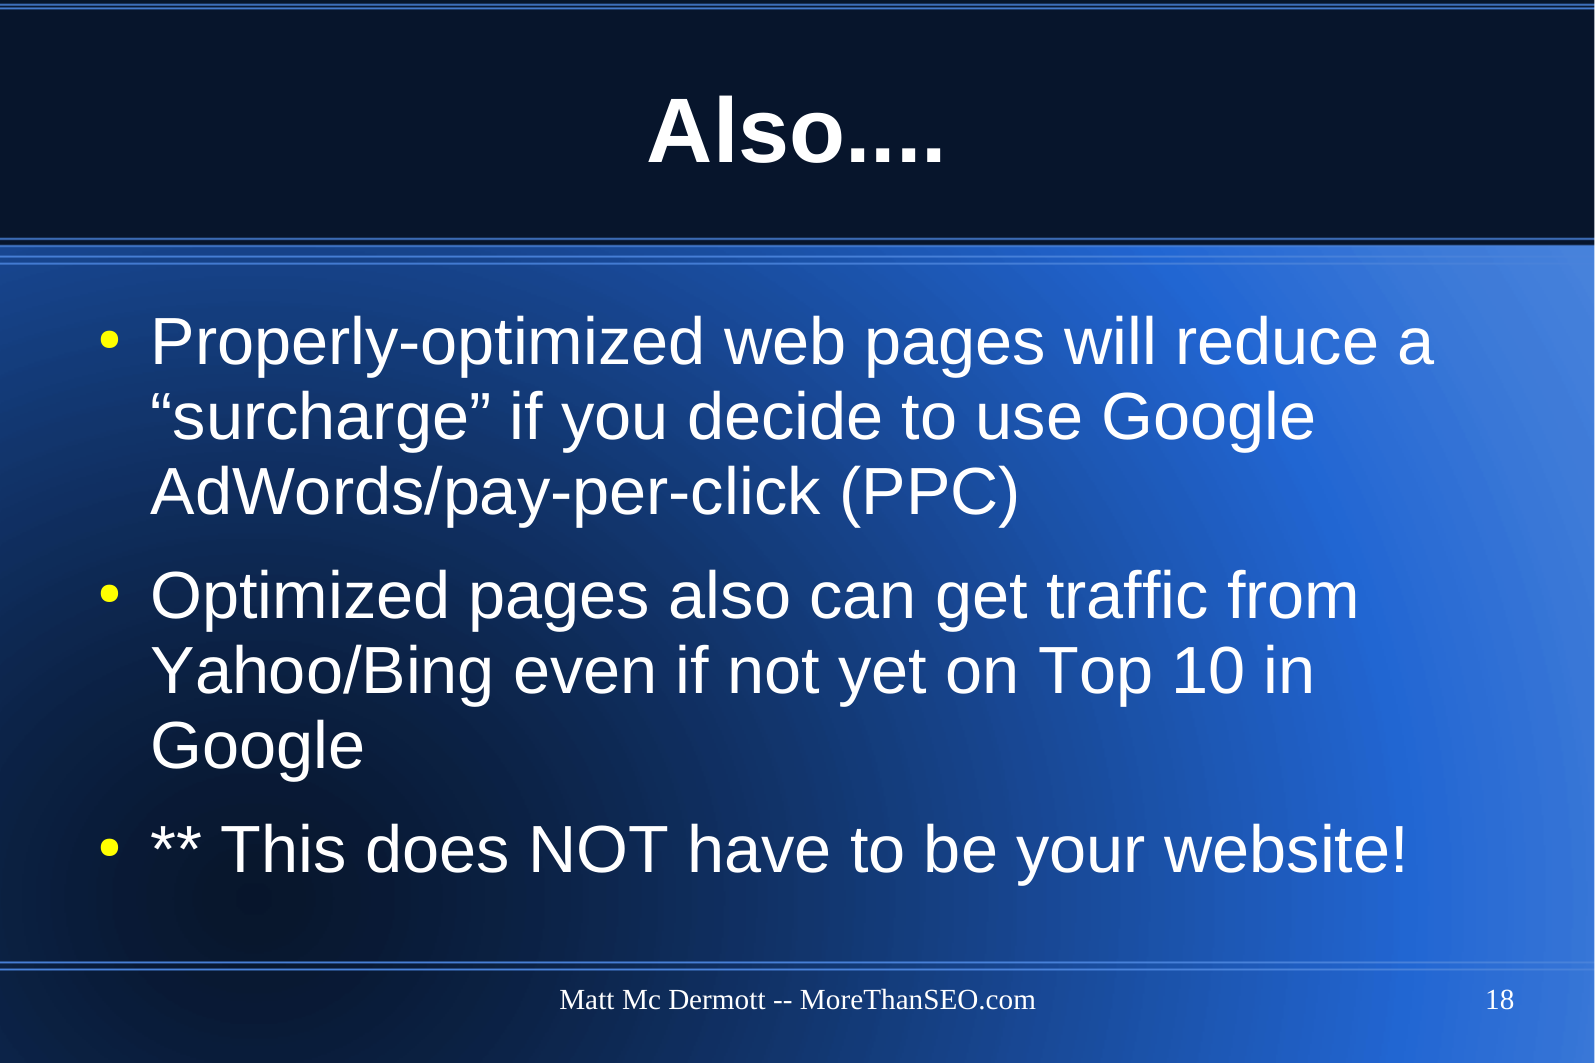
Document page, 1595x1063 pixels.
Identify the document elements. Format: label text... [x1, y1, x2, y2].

title Also.... [79, 42, 1515, 220]
list Properly-optimized web pages will reduce a “surcharge” if you decide to use Google AdWords/pay-per-click (PPC) Optimized pages also can get traffic from Yahoo/Bing even if not yet on Top 10 in Google ** This does NOT have to be your website! [79, 304, 1515, 907]
picture [0, 0, 1595, 1063]
